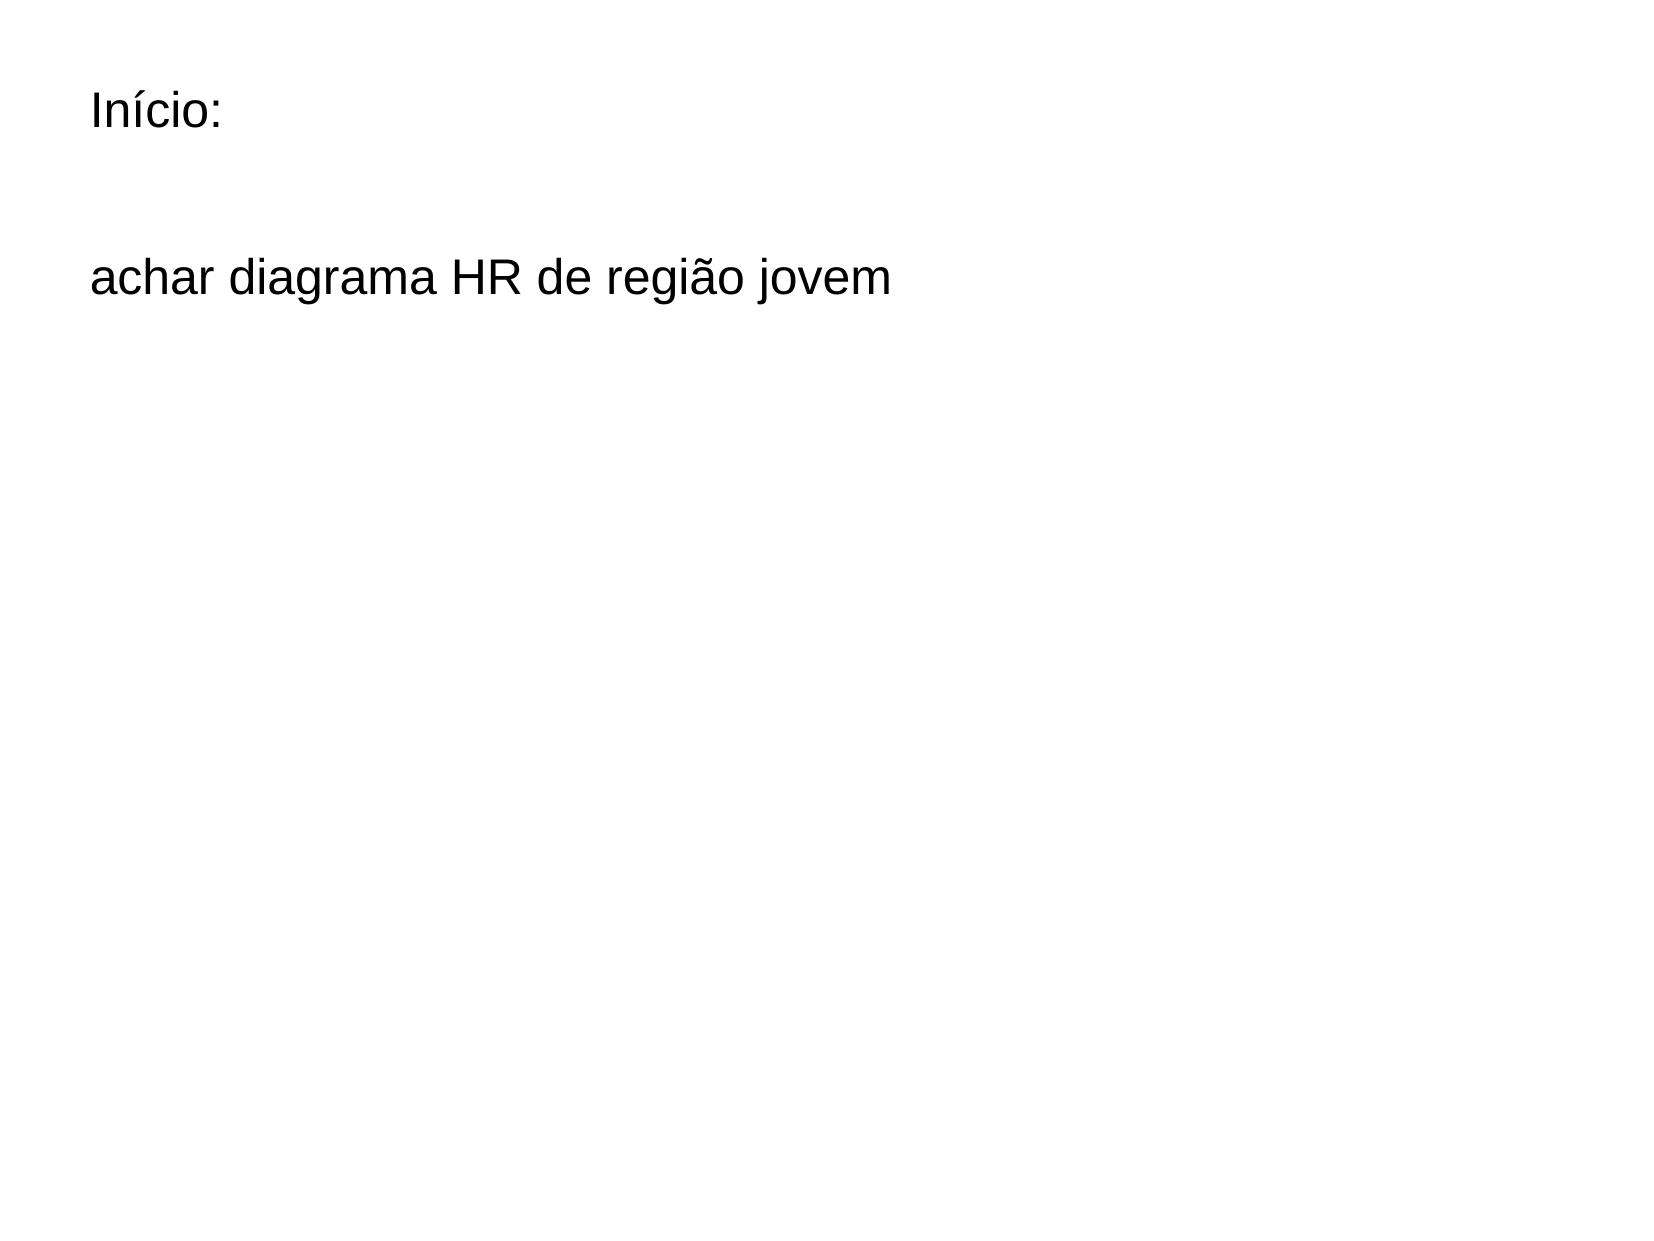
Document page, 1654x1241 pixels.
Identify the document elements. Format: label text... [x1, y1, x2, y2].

text_box Início: achar diagrama HR de região jovem [75, 75, 1576, 313]
